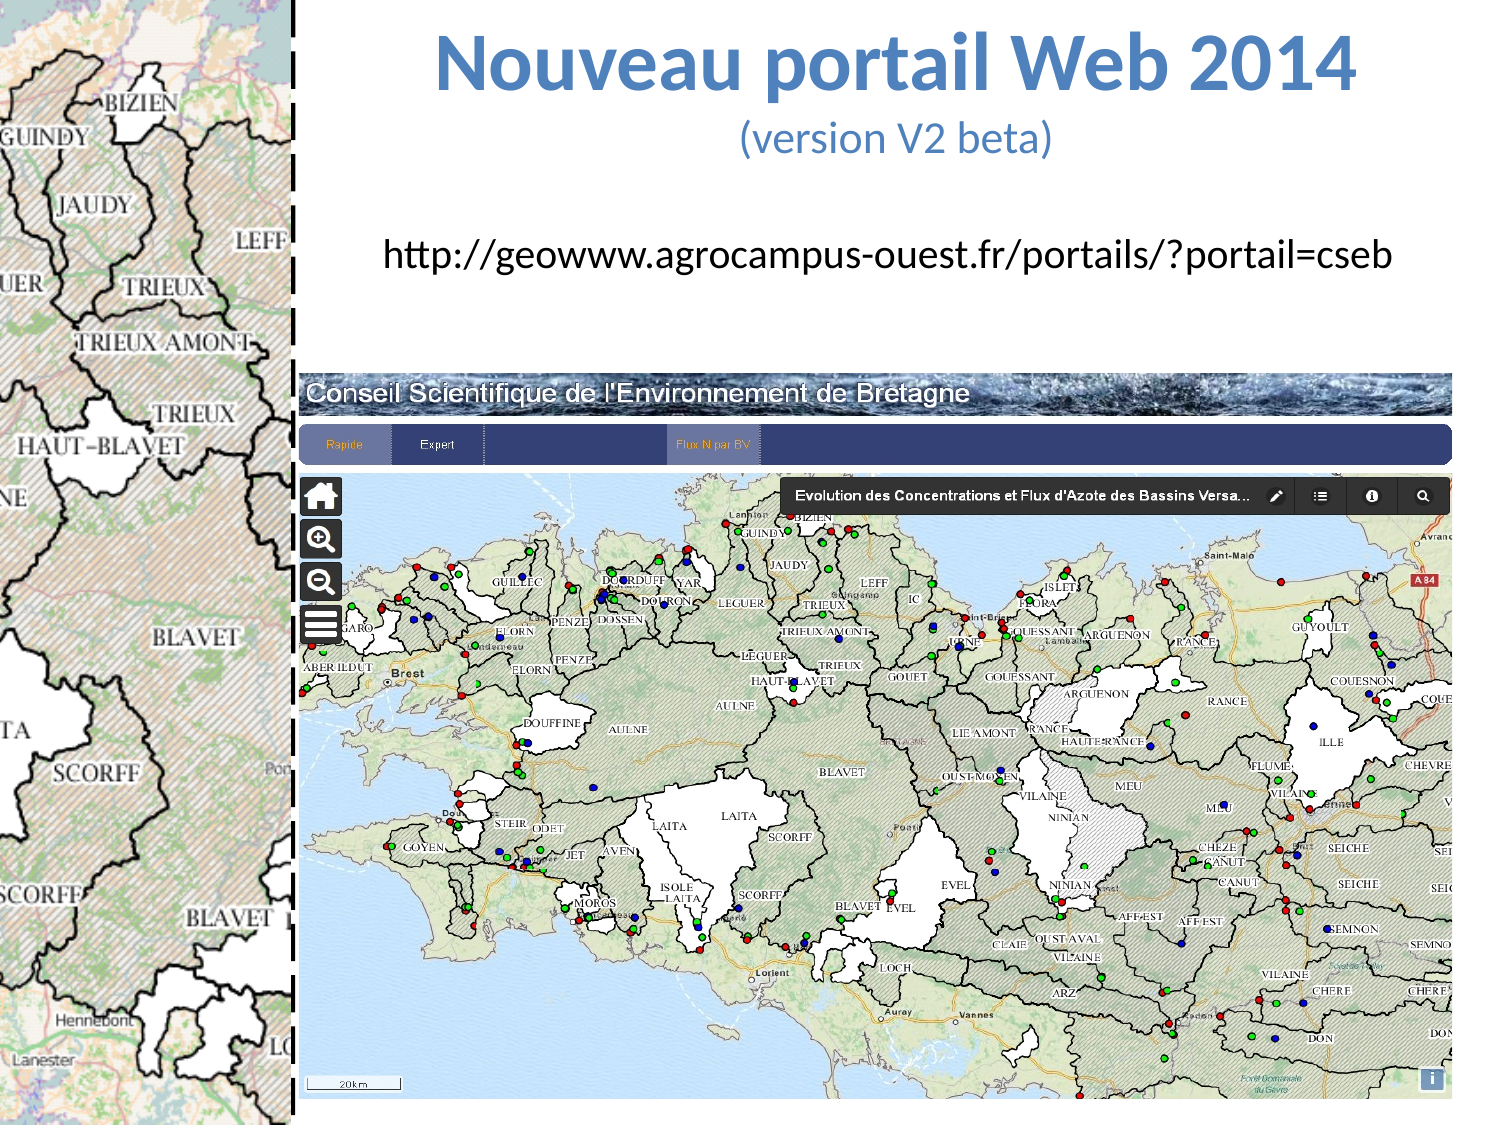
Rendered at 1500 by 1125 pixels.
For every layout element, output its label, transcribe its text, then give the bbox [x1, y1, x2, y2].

picture [298, 373, 1453, 1099]
title Nouveau portail Web 2014 (version V2 beta) [371, 0, 1422, 166]
picture [0, 0, 291, 1125]
list http://geowww.agrocampus-ouest.fr/portails/?portail=cseb [320, 219, 1455, 320]
